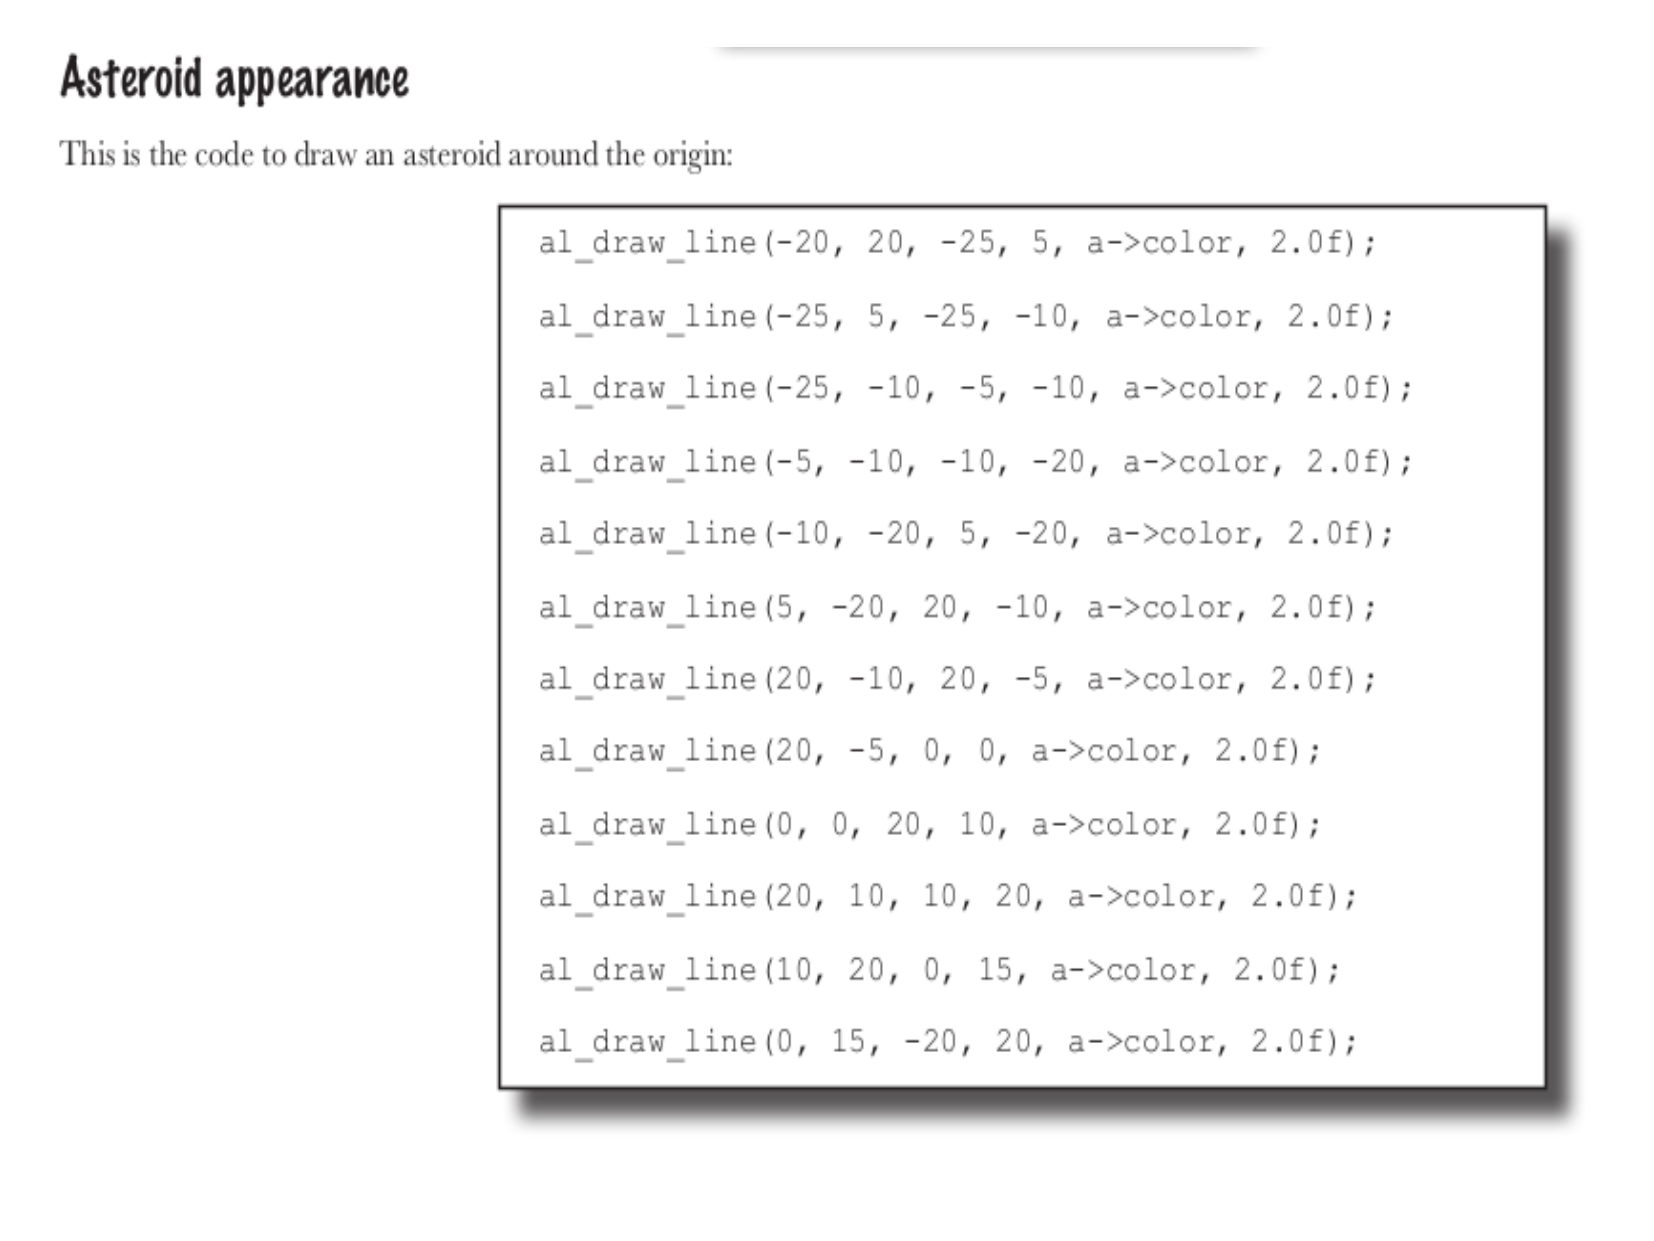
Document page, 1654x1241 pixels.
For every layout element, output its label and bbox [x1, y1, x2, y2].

picture [35, 47, 1595, 1146]
